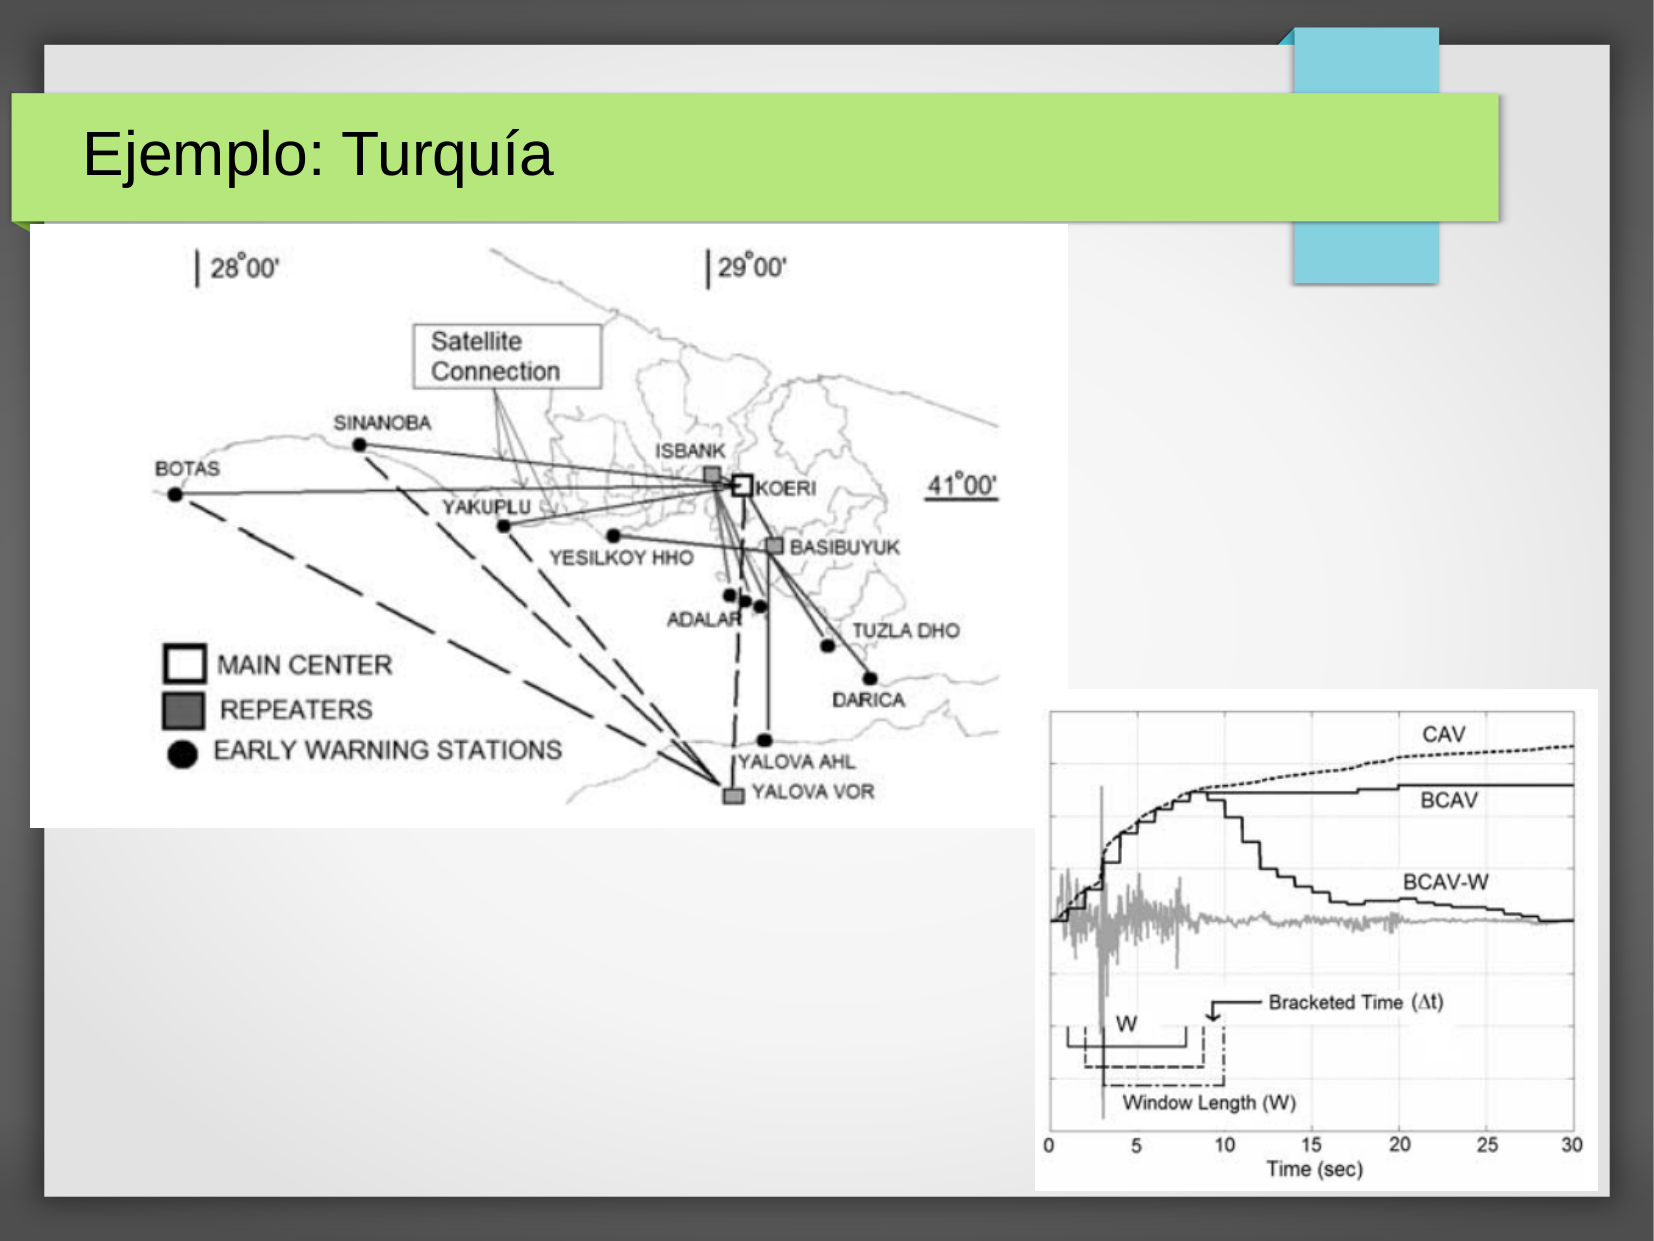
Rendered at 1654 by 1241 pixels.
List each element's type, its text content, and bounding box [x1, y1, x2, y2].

title Ejemplo: Turquía [82, 94, 1264, 213]
picture [0, 0, 1654, 1241]
